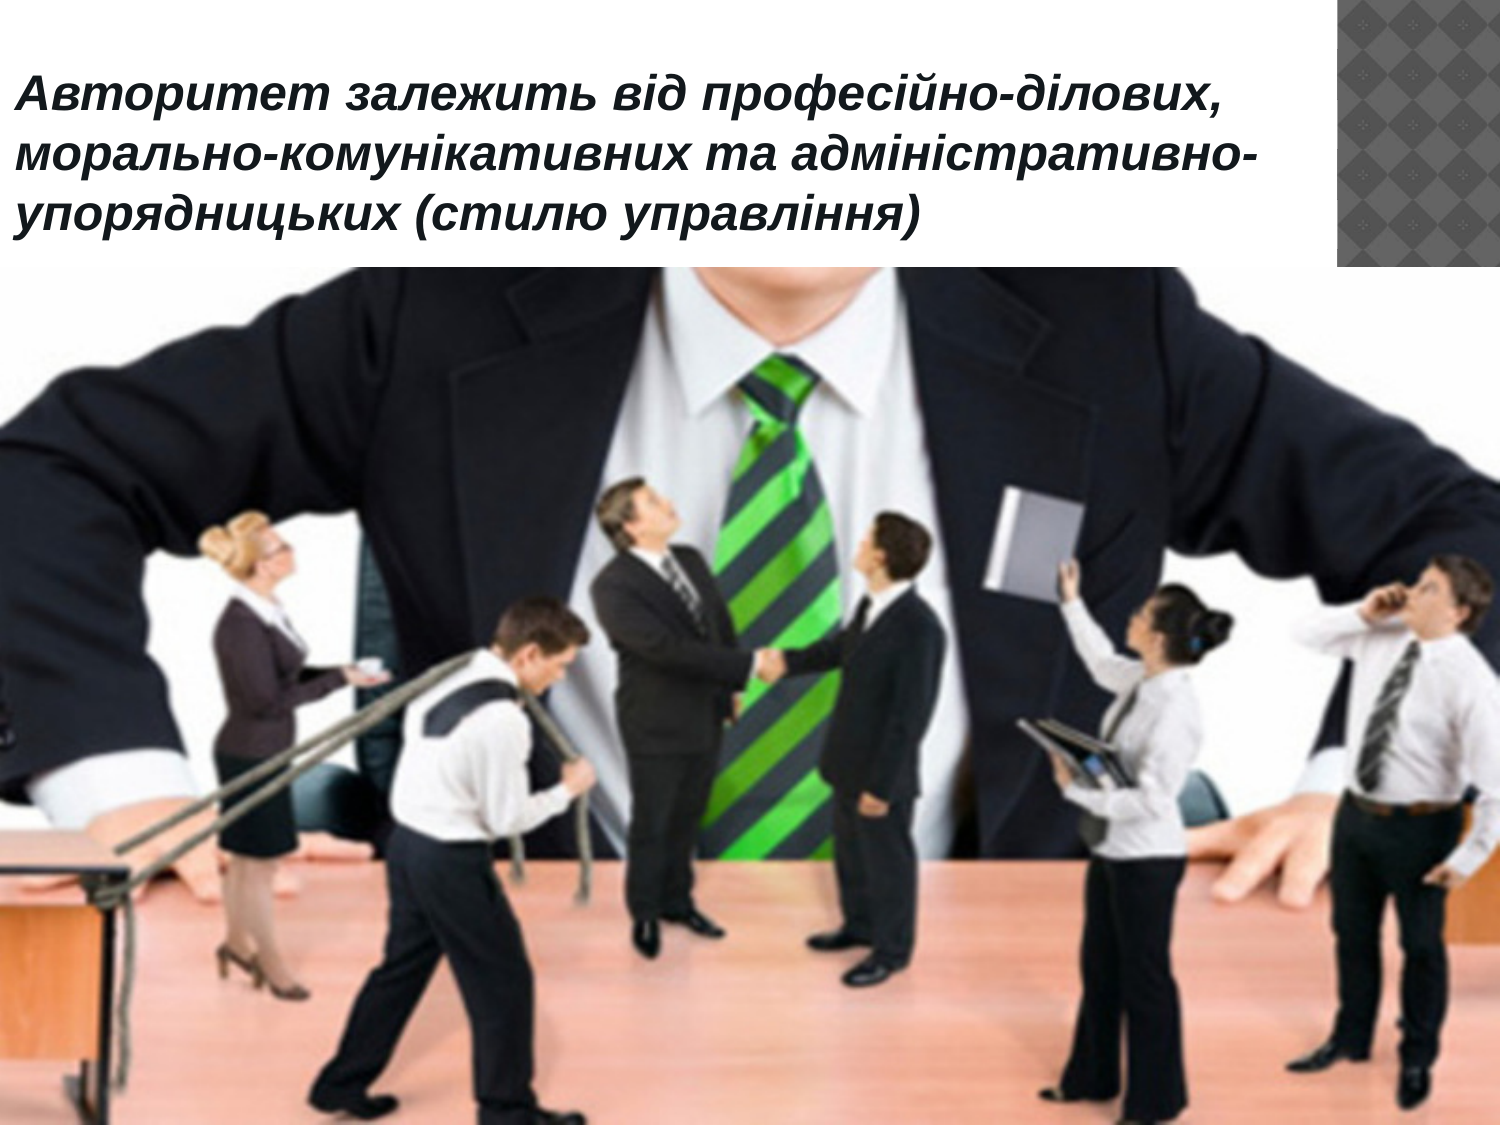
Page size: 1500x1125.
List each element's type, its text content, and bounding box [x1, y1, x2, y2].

title Авторитет залежить від професійно-ділових, морально-комунікативних та адміністративно-упорядницьких (стилю управлін­ня) особливостей. [0, 52, 1306, 267]
picture [0, 0, 1500, 1125]
